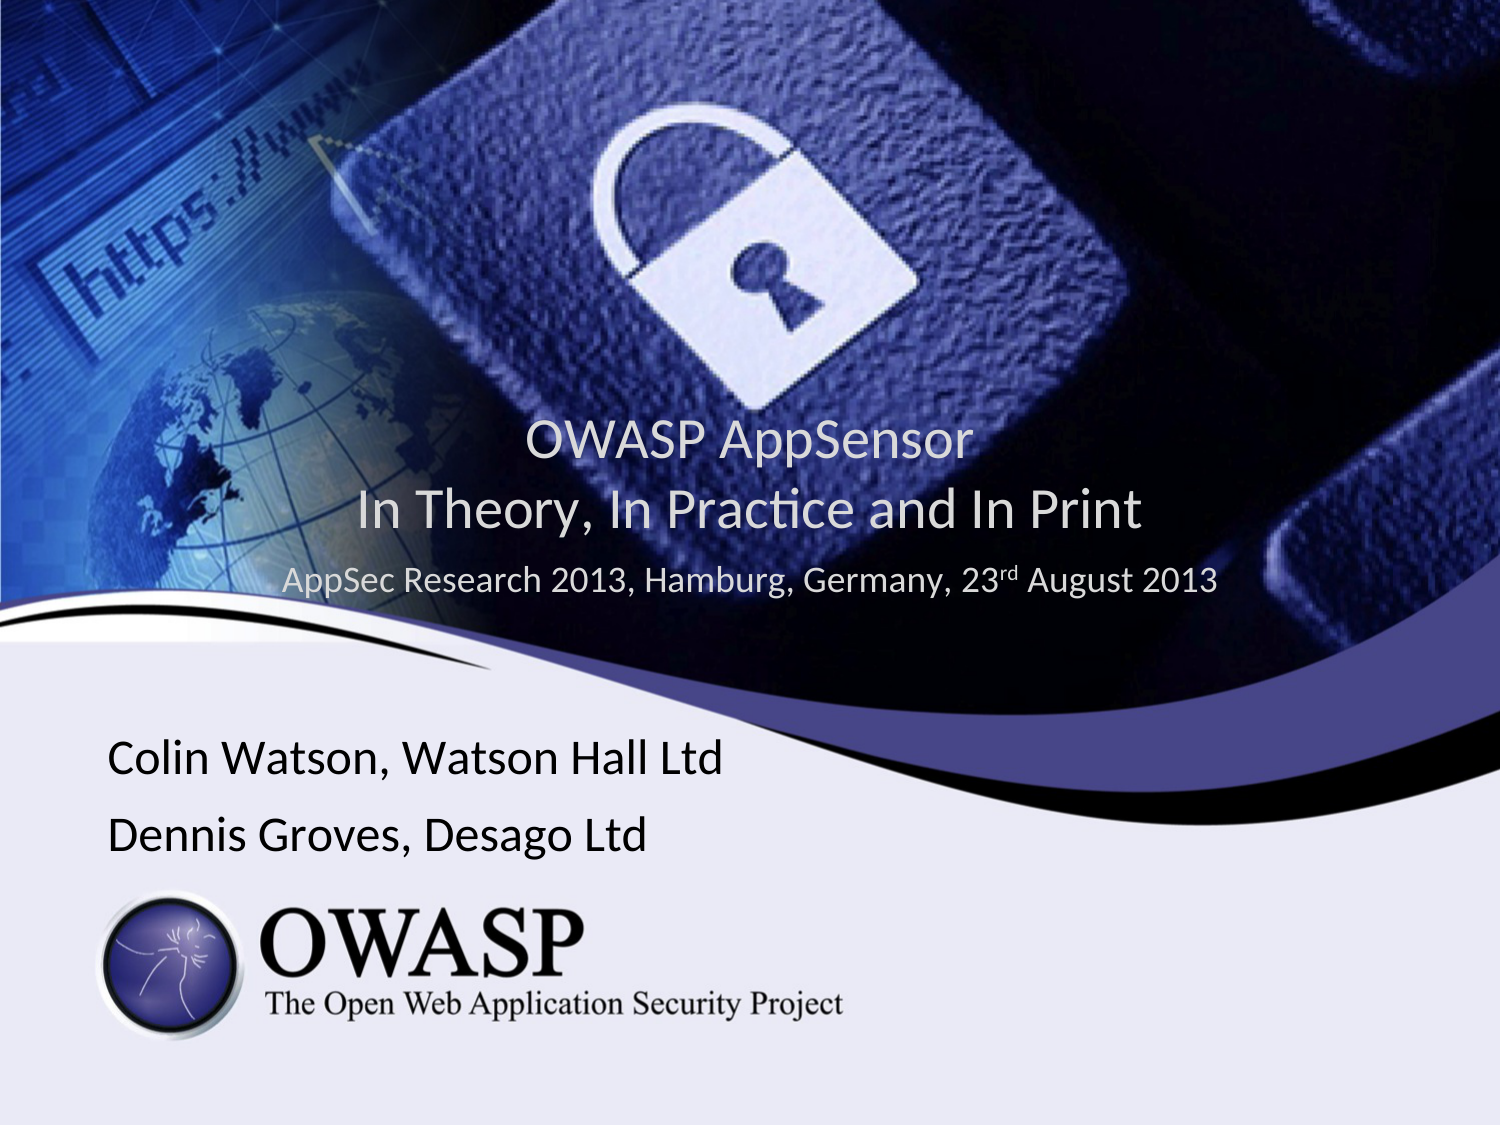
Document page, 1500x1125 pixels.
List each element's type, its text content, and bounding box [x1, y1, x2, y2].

title OWASP AppSensor In Theory, In Practice and In Print AppSec Research 2013, Hamburg, Germany, 23rd August 2013 [112, 379, 1388, 621]
picture [0, 0, 1500, 1125]
list Colin Watson, Watson Hall Ltd Dennis Groves, Desago Ltd [92, 717, 864, 899]
